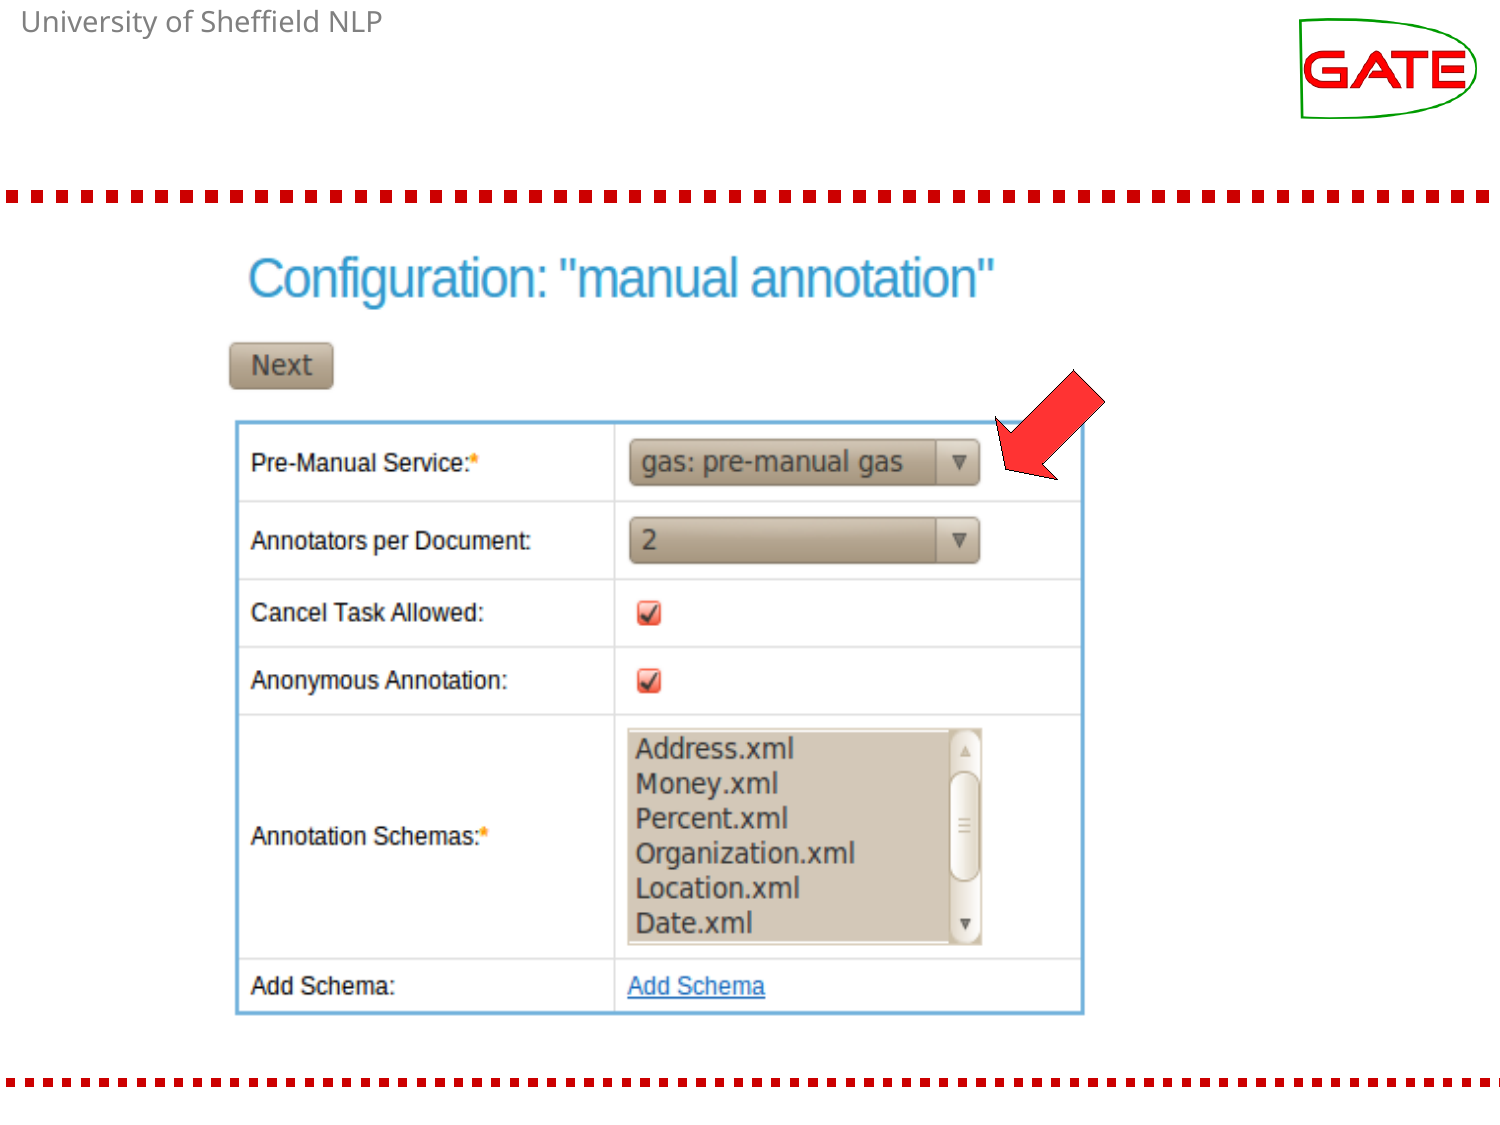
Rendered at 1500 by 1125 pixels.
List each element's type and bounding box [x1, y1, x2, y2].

picture [206, 230, 1093, 1028]
picture [1299, 18, 1477, 119]
text_box [995, 369, 1105, 480]
